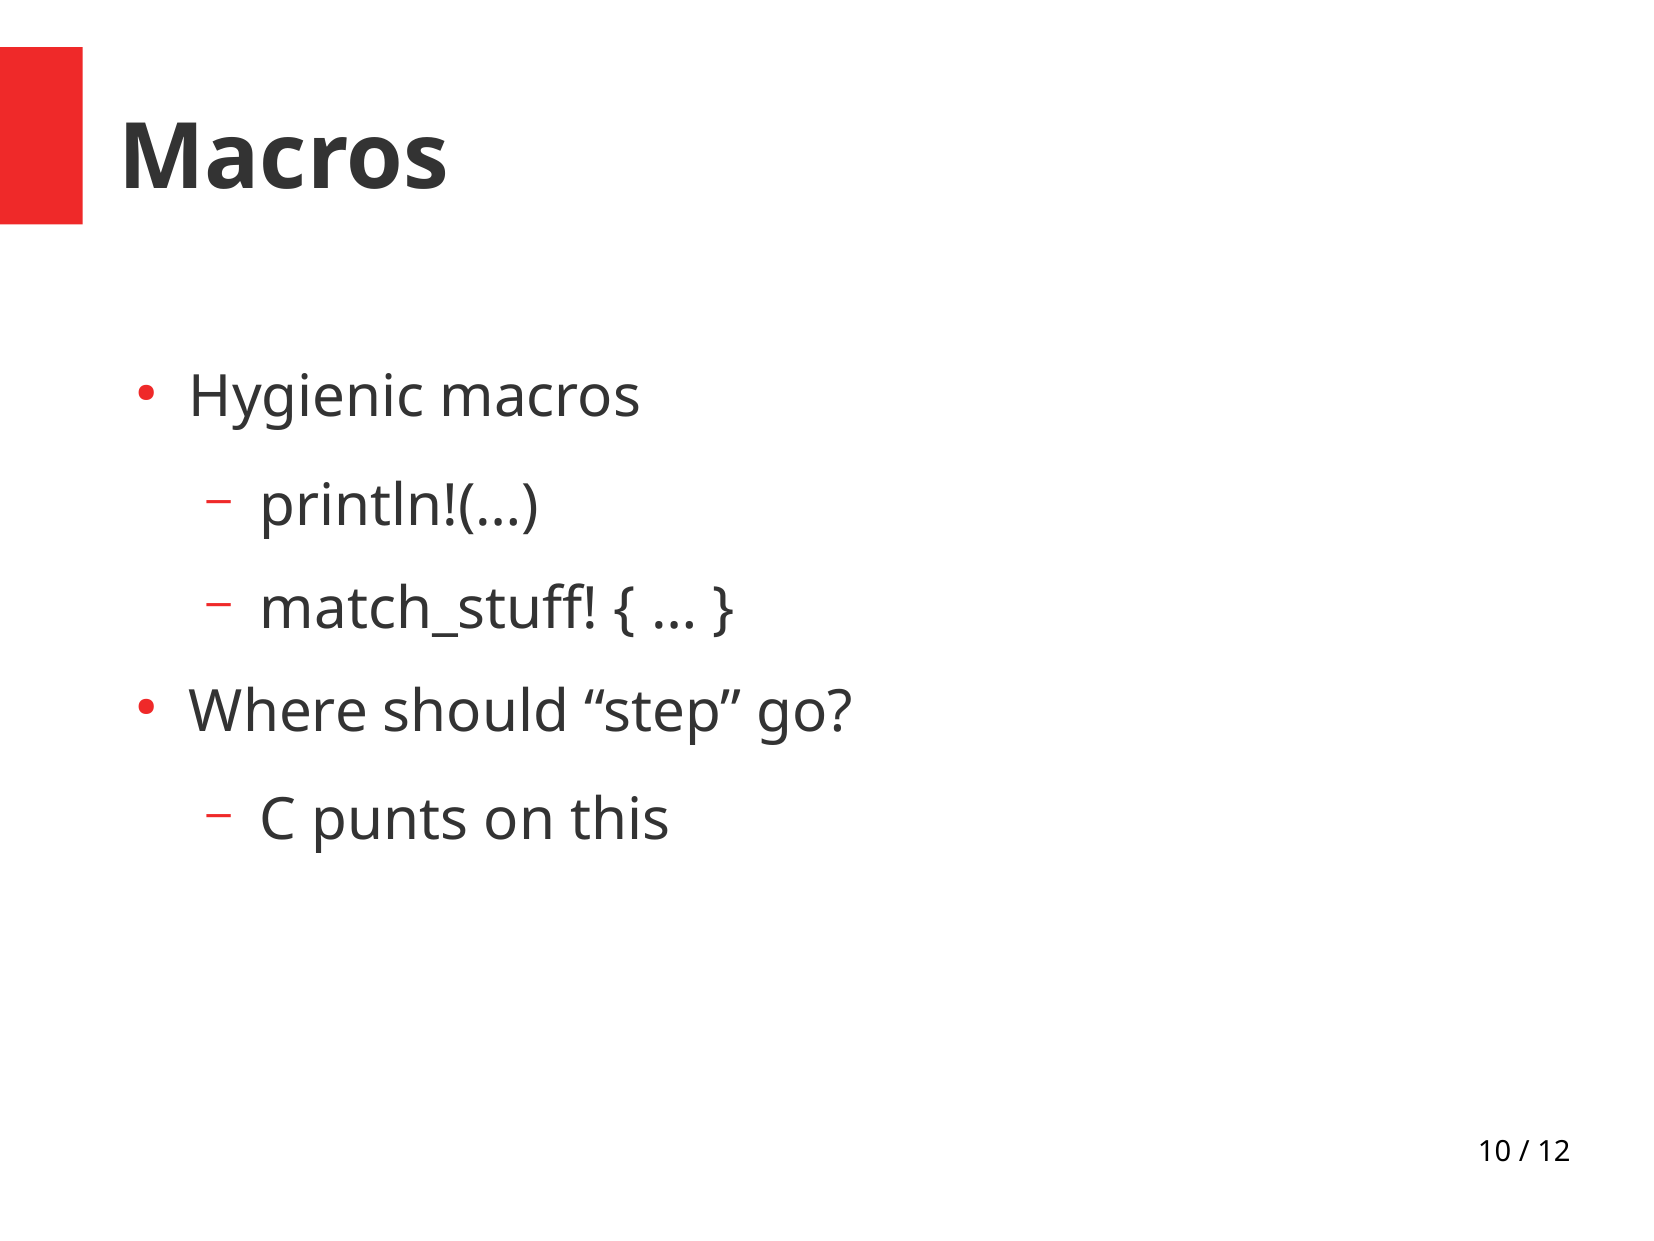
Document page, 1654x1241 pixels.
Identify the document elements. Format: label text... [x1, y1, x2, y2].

list Hygienic macros println!(…) match_stuff! { … } Where should “step” go? C punts on this [118, 354, 1536, 1074]
title Macros [118, 49, 1571, 257]
